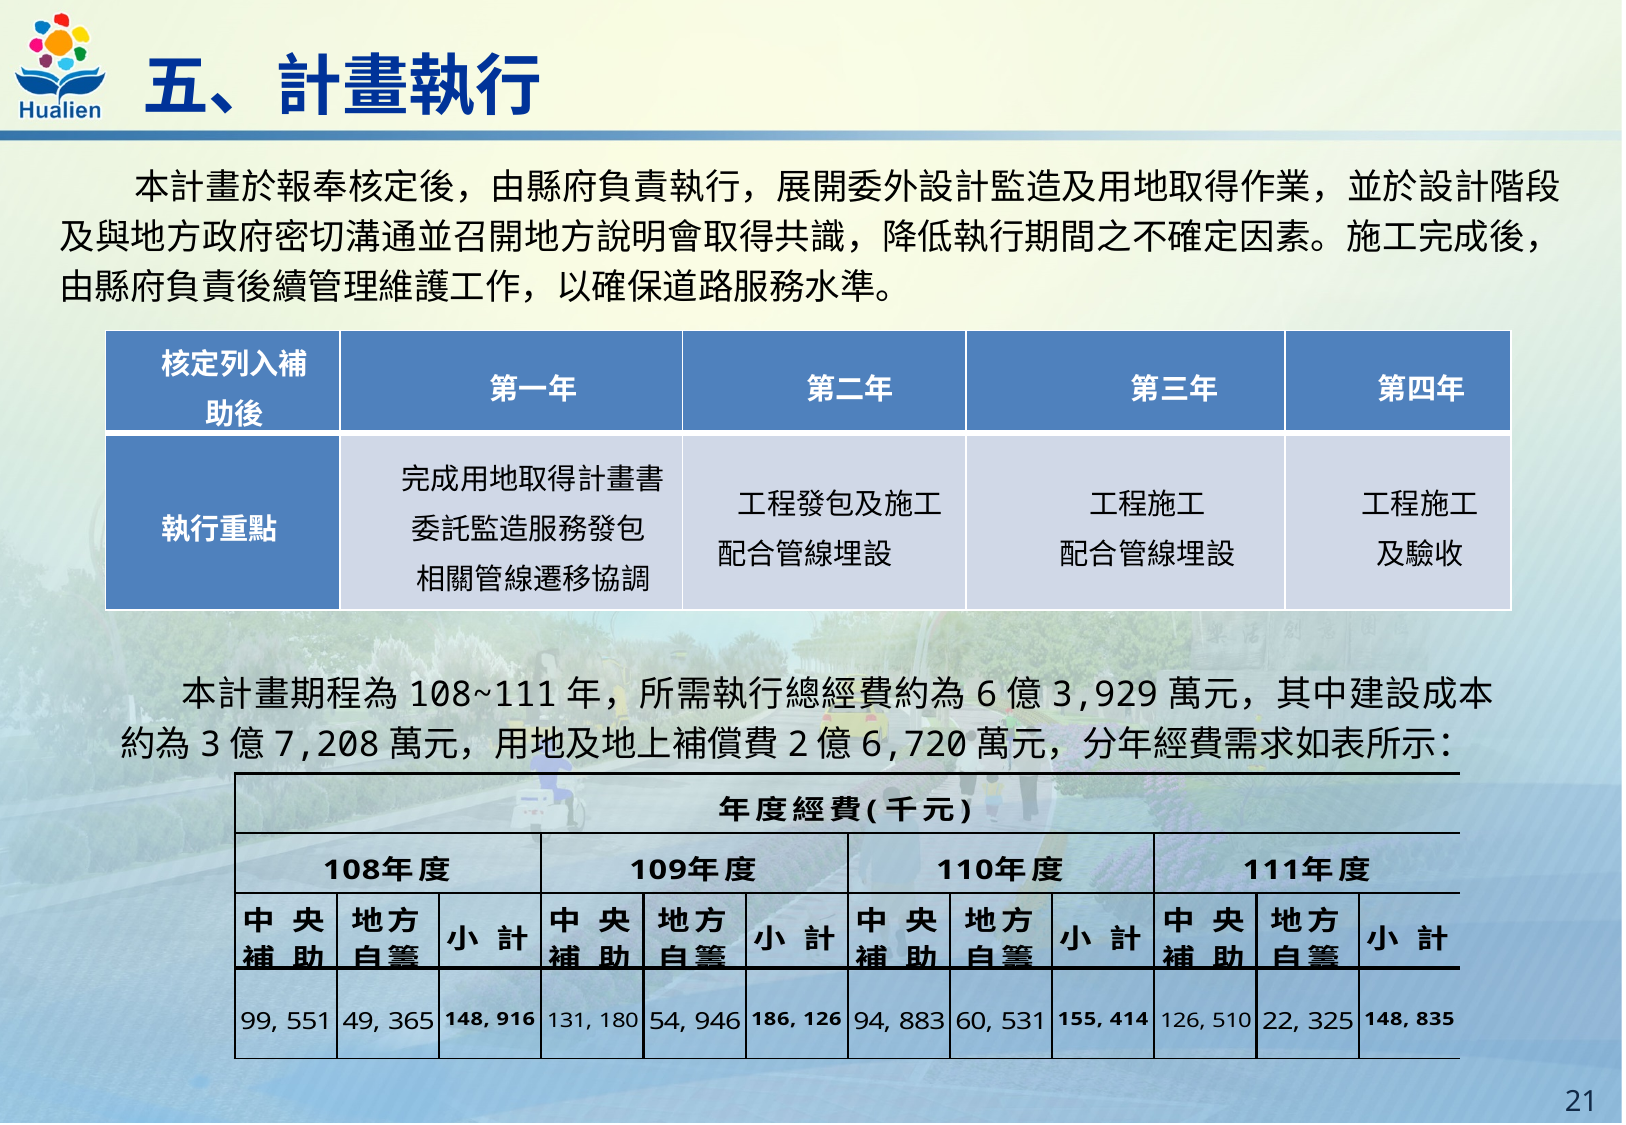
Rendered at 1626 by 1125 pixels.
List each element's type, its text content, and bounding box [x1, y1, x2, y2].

text_box 本計畫期程為108~111年，所需執行總經費約為6億3,929萬元，其中建設成本約為3億7,208萬元，用地及地上補償費2億6,720萬元，分年經費需求如表所示： [49, 656, 1509, 772]
table_header 第二年 [683, 331, 965, 430]
table_header 第四年 [1286, 331, 1510, 430]
table_header 第一年 [341, 331, 682, 430]
text_box 本計畫於報奉核定後，由縣府負責執行，展開委外設計監造及用地取得作業，並於設計階段及與地方政府密切溝通並召開地方說明會取得共識，降低執行期間之不確定因素。施工完成後，由縣府負責後續管理維護工作，以確保道路服務水準。 [44, 149, 1576, 314]
picture [0, 0, 1622, 1123]
table_header 核定列入補 助後 [106, 331, 339, 430]
table_cell 工程施工 及驗收 [1286, 436, 1510, 609]
table_cell 完成用地取得計畫書 委託監造服務發包 相關管線遷移協調 [341, 436, 682, 609]
text_box 五、計畫執行 [127, 36, 943, 129]
table_cell 工程發包及施工配合管線埋設 [683, 436, 965, 609]
table_header 第三年 [967, 331, 1284, 430]
table_cell 執行重點 [106, 436, 339, 609]
table_cell 工程施工 配合管線埋設 [967, 436, 1284, 609]
slide_number <number> [1535, 1074, 1625, 1118]
